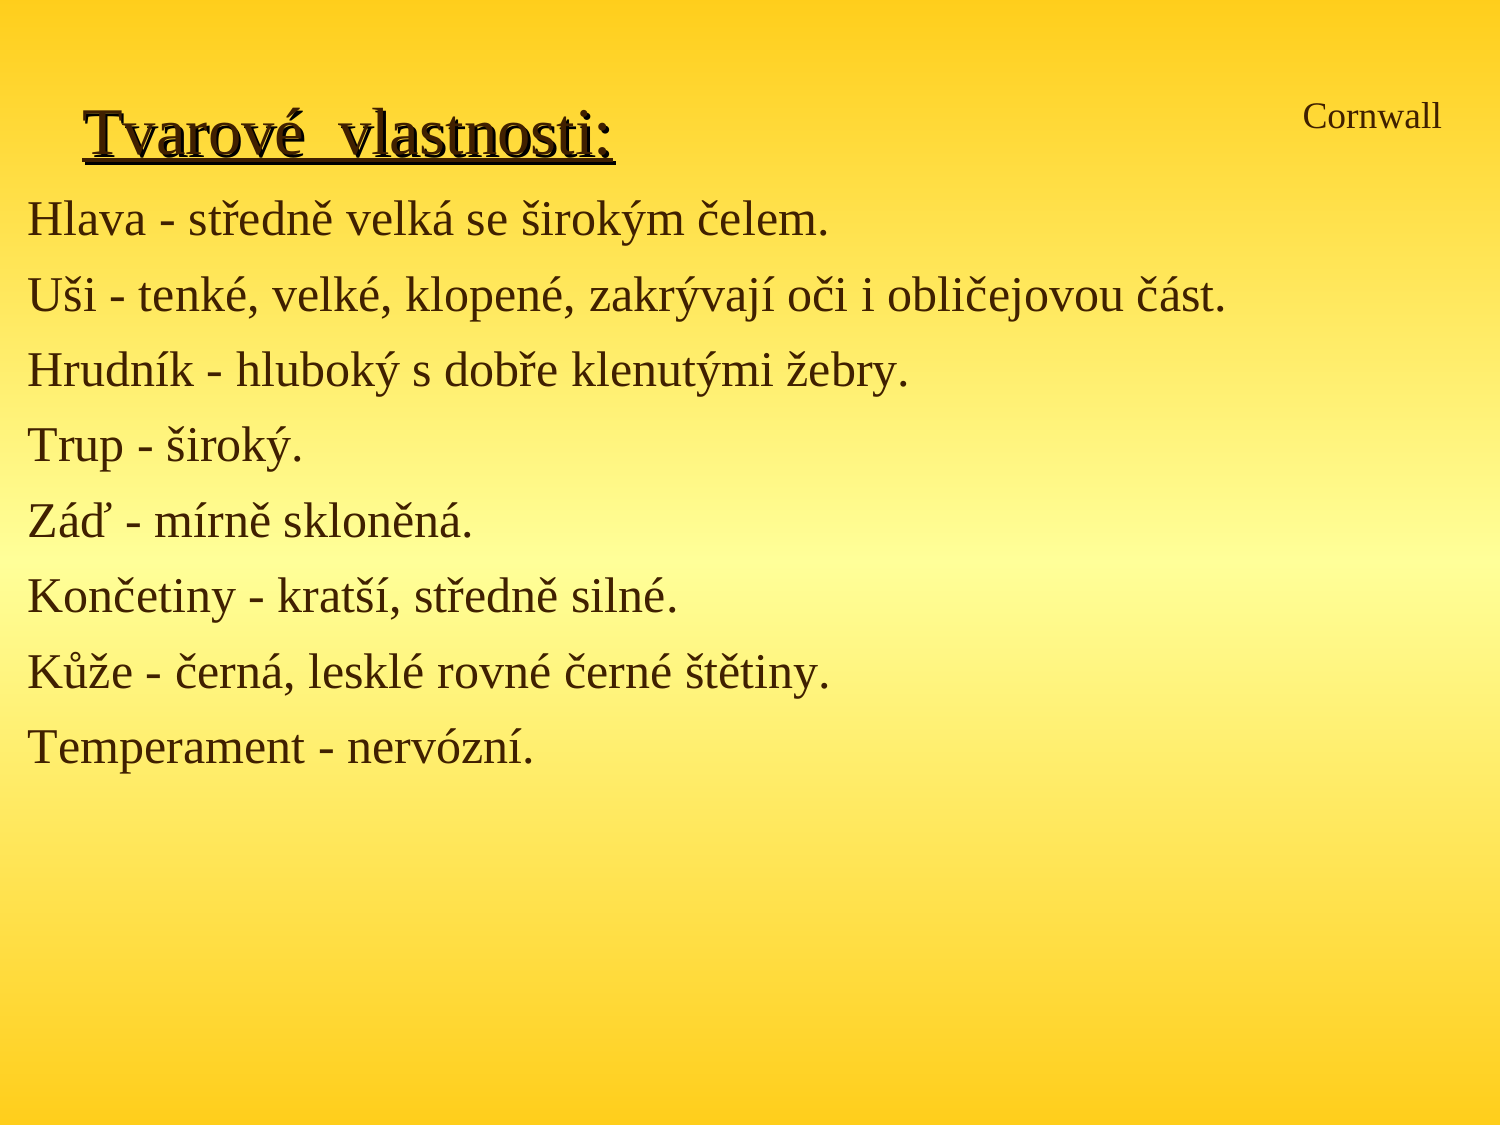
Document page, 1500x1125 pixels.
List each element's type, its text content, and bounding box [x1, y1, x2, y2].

text_box Tvarové vlastnosti: Hlava - středně velká se širokým čelem. Uši - tenké, velké, klopené, zakrývají oči i obličejovou část. Hrudník - hluboký s dobře klenutými žebry. Trup - široký. Záď - mírně skloněná. Končetiny - kratší, středně silné. Kůže - černá, lesklé rovné černé štětiny. Temperament - nervózní. [0, 87, 1500, 781]
